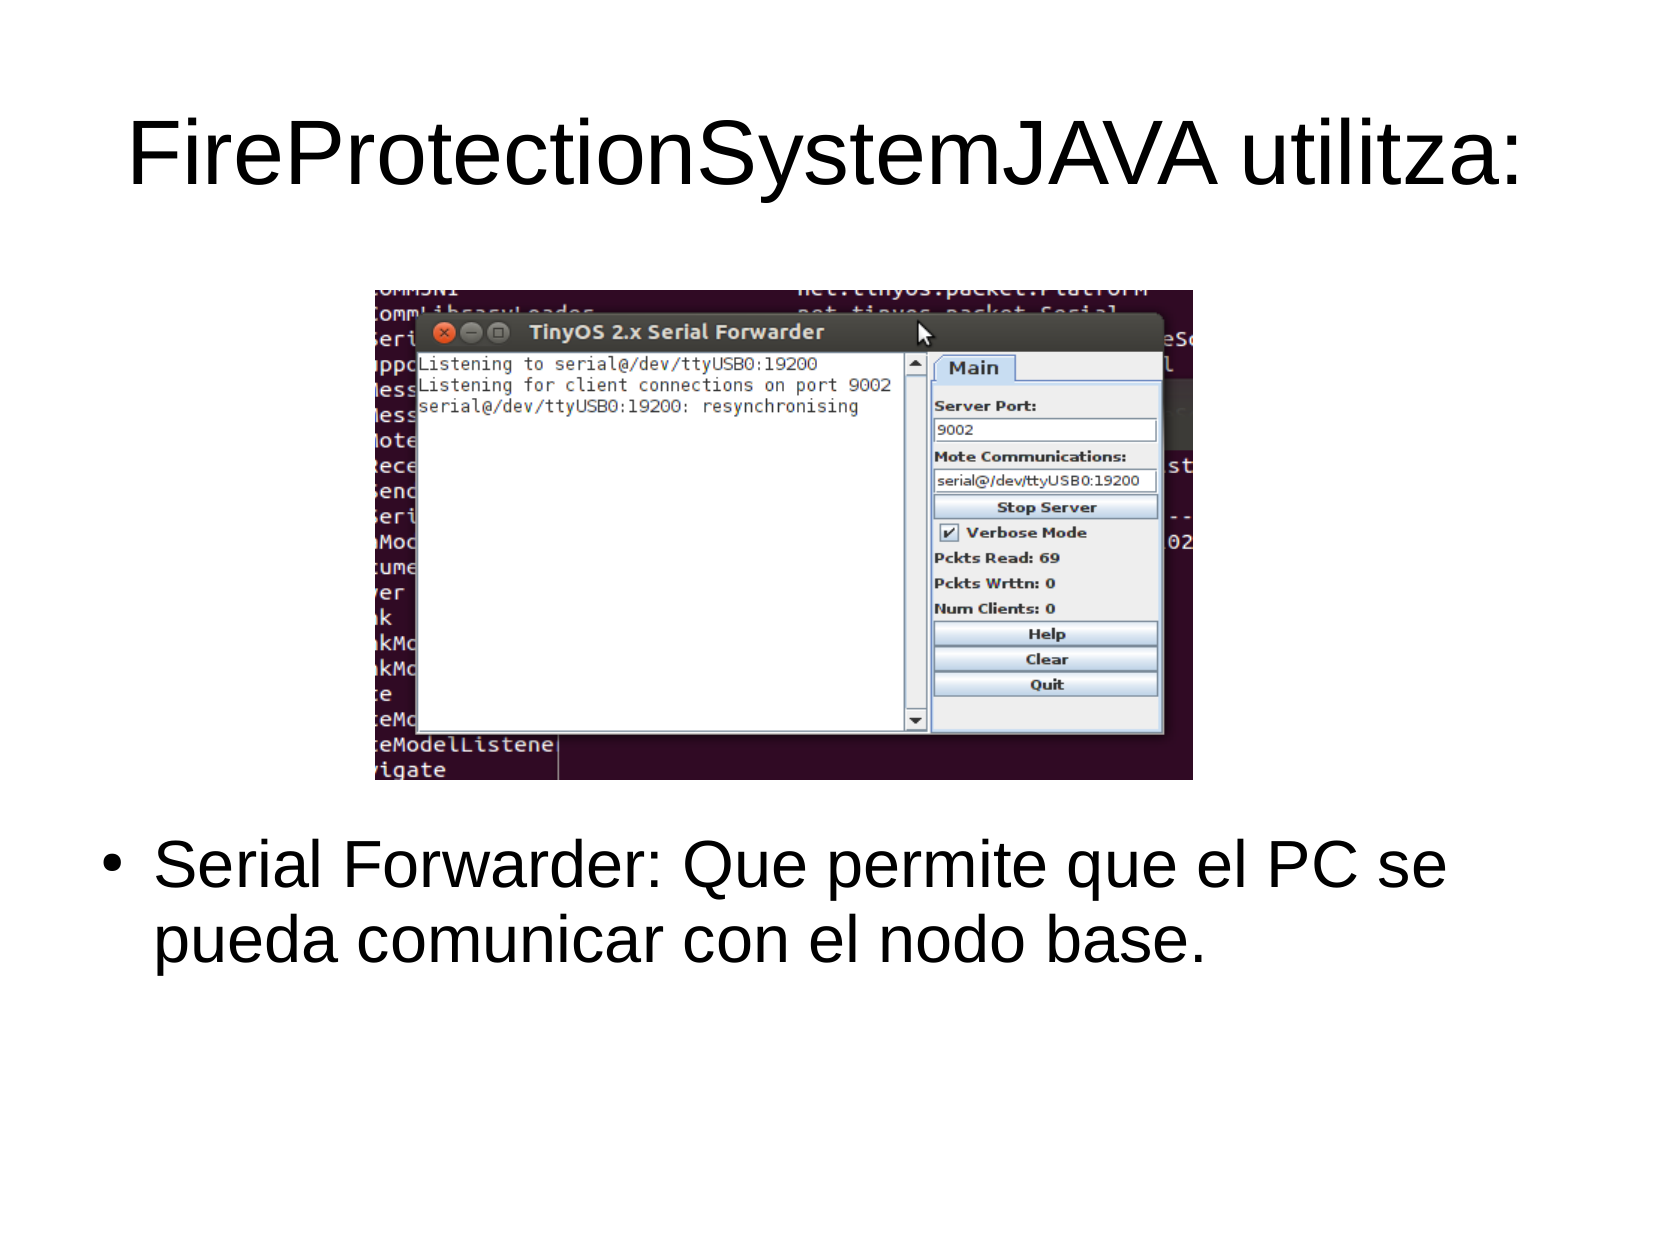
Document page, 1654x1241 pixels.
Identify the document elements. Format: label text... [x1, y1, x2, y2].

picture [375, 290, 1193, 780]
list Serial Forwarder: Que permite que el PC se pueda comunicar con el nodo base. [82, 826, 1465, 1009]
title FireProtectionSystemJAVA utilitza: [82, 49, 1571, 257]
